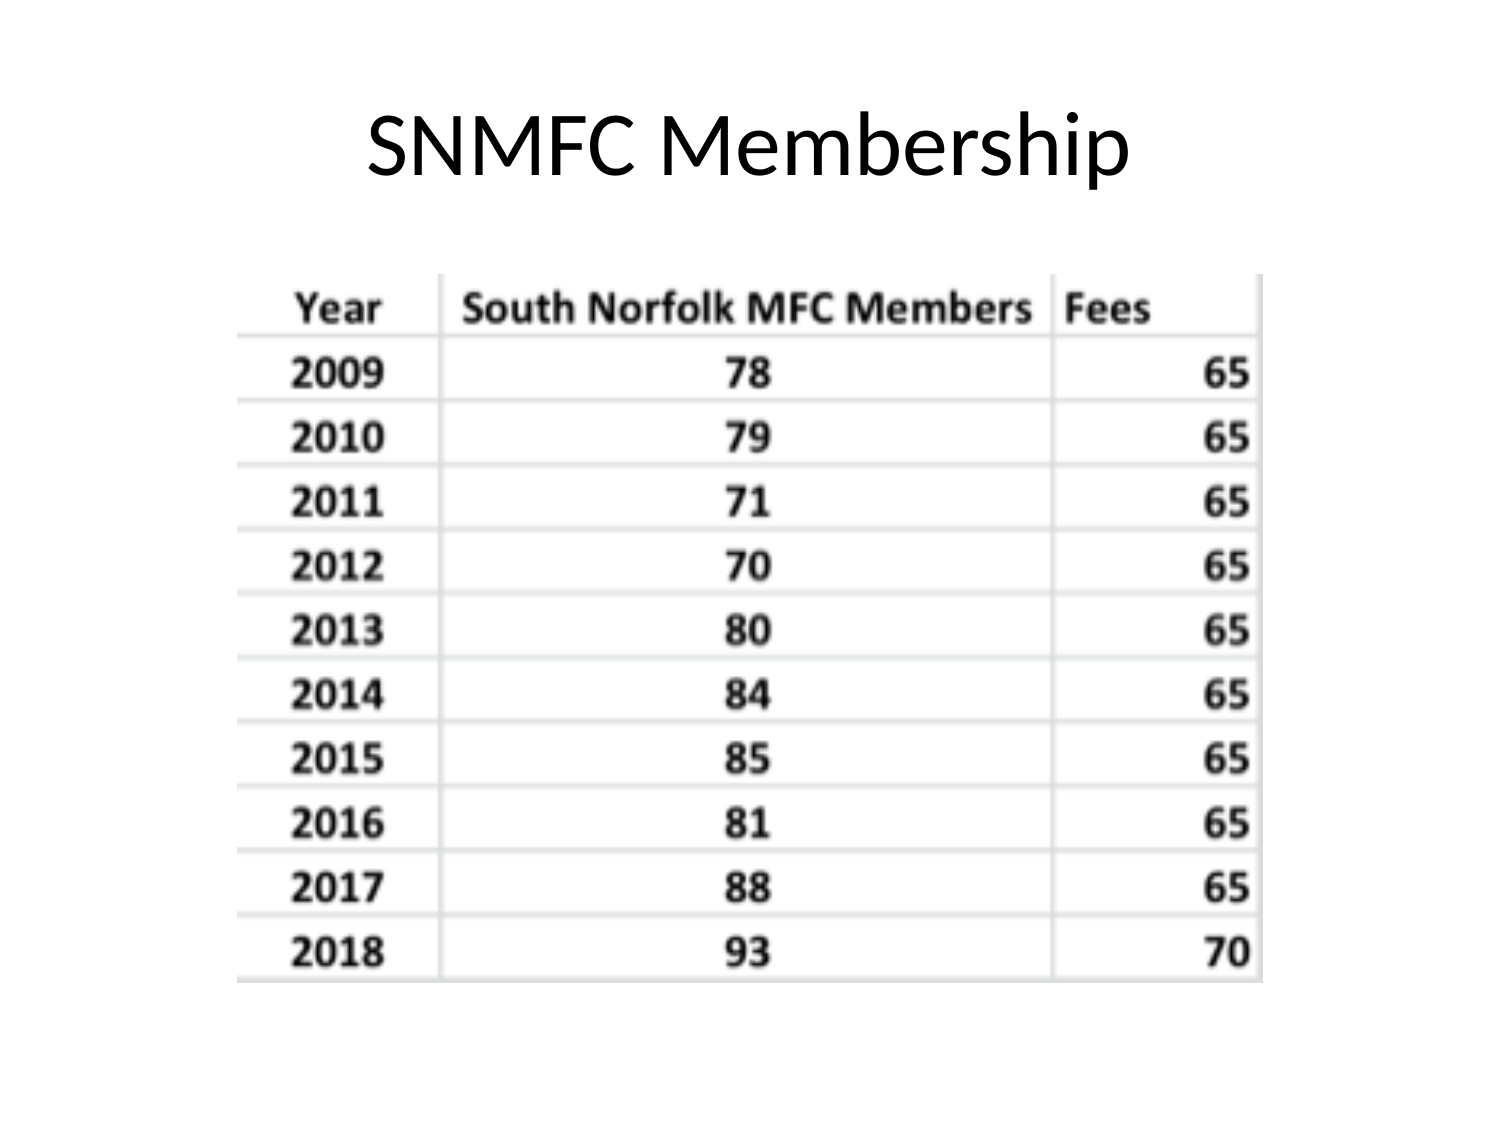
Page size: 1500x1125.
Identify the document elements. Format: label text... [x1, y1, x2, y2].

picture [237, 275, 1263, 983]
title SNMFC Membership [75, 45, 1426, 233]
